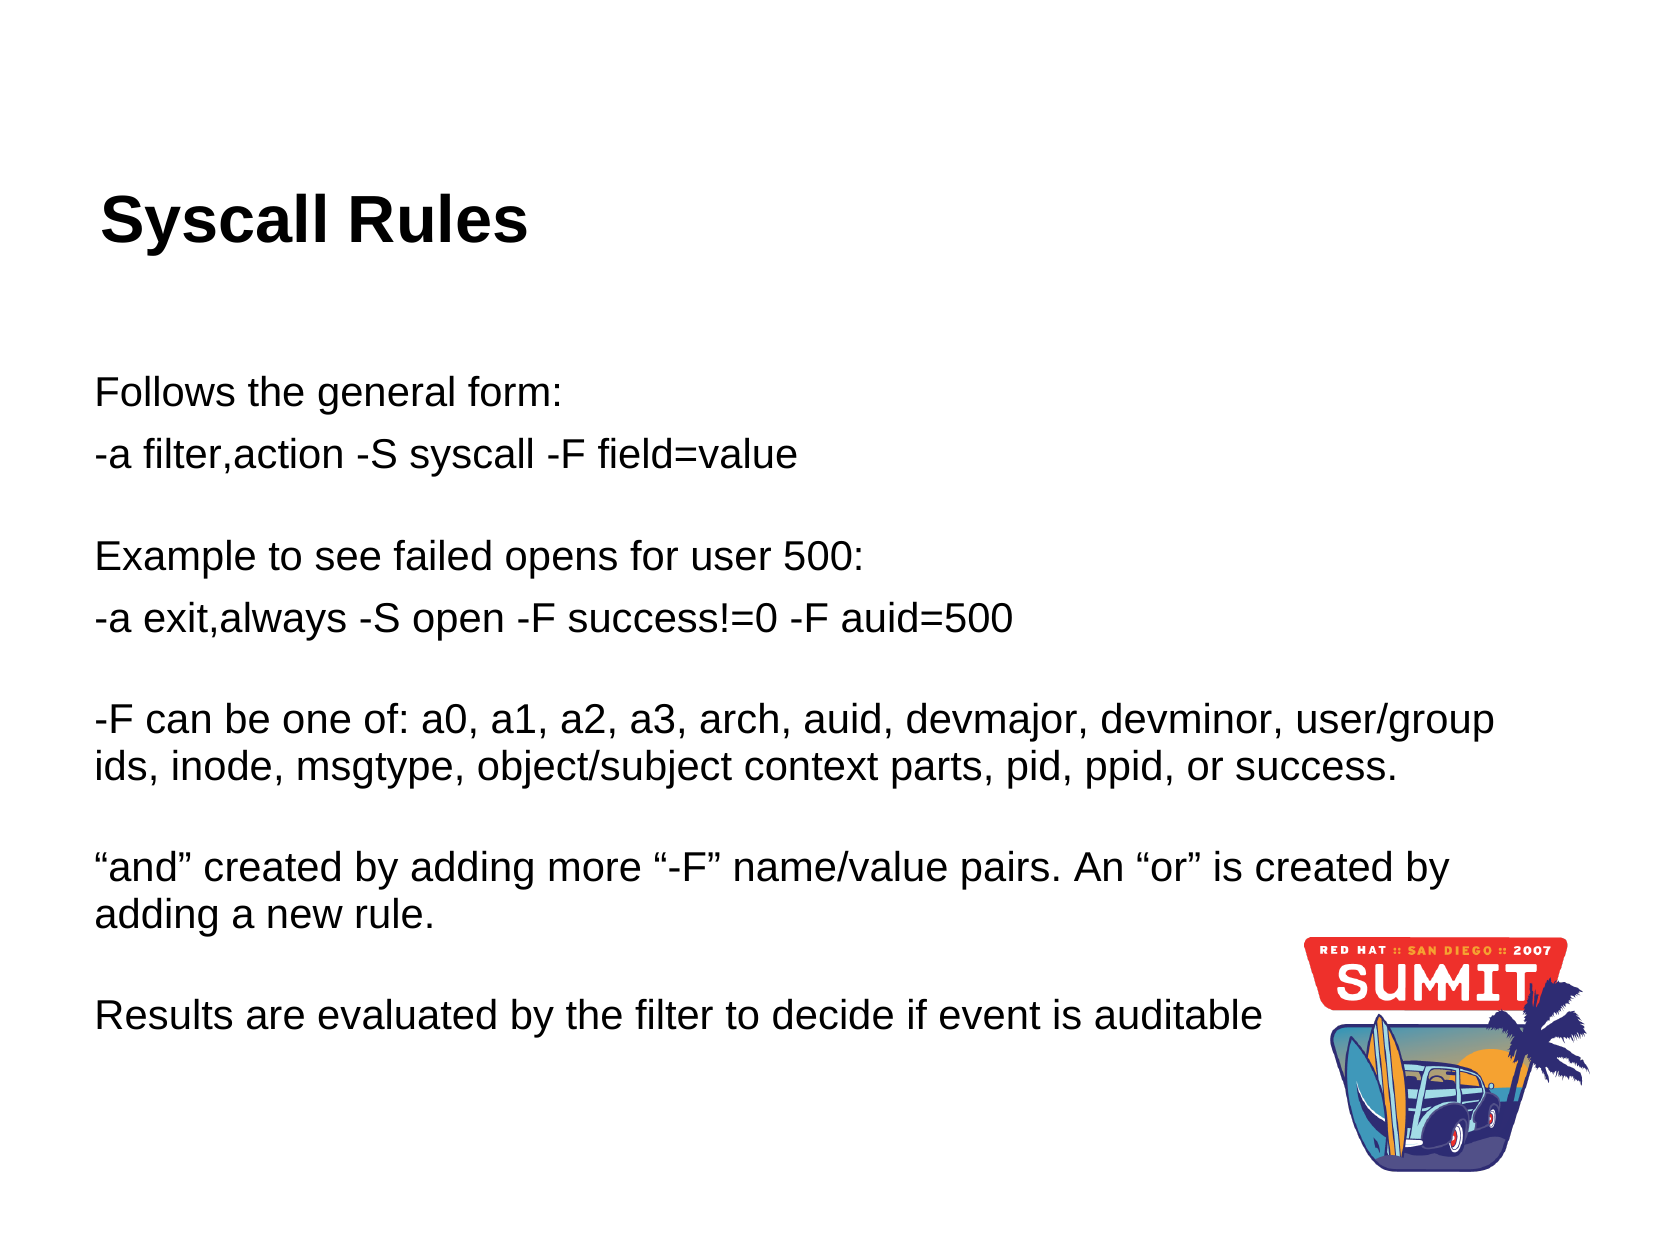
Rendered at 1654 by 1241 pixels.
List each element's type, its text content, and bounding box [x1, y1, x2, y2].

picture [1500, 937, 1590, 1172]
title Syscall Rules [100, 164, 1506, 275]
text_box Follows the general form: -a filter,action -S syscall -F field=value Example to see failed opens for user 500: -a exit,always -S open -F success!=0 -F auid=500 -F can be one of: a0, a1, a2, a3, arch, auid, devmajor, devminor, user/group ids, inode, msgtype, object/subject context parts, pid, ppid, or success. “and” created by adding more “-F” name/value pairs. An “or” is created by adding a new rule. Results are evaluated by the filter to decide if event is auditable [94, 276, 1500, 1202]
